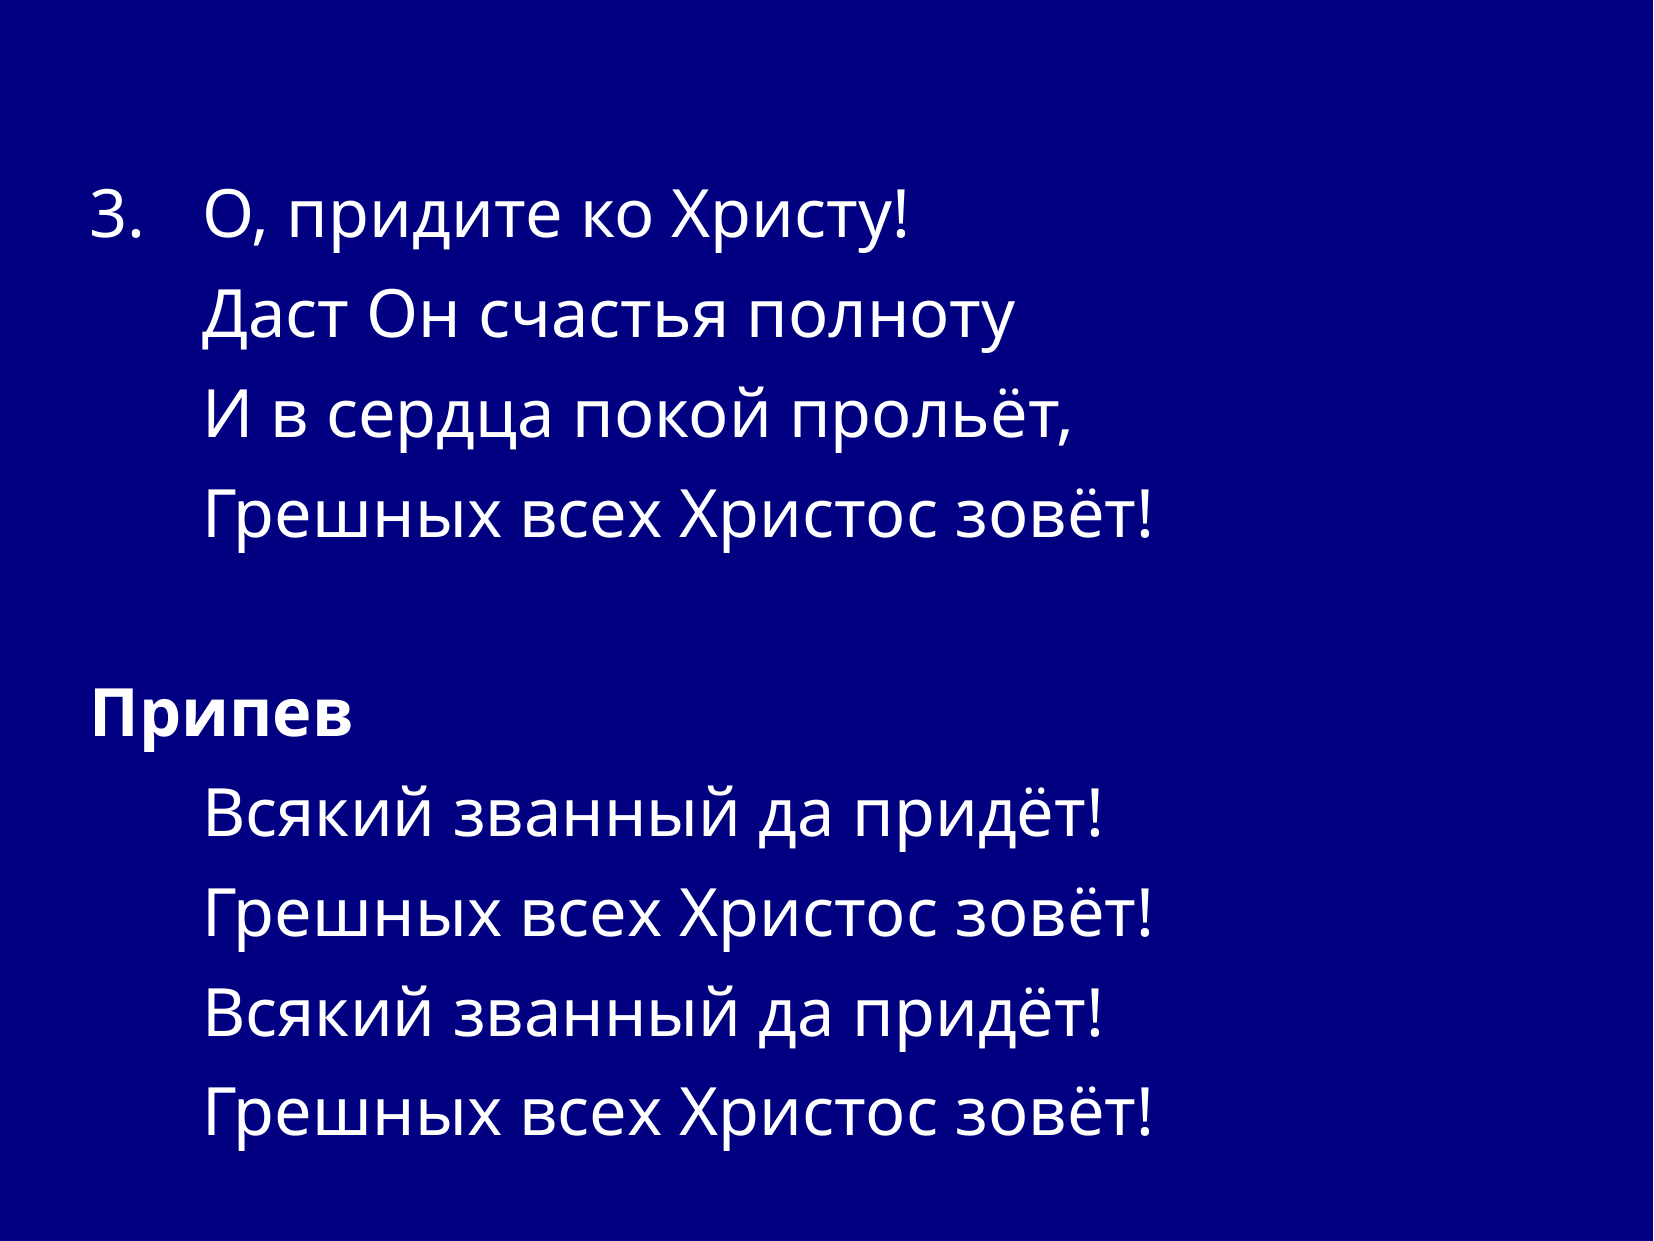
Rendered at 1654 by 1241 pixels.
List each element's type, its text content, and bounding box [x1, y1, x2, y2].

text_box 3. О, придите ко Христу! Даст Он счастья полноту И в сердца покой прольёт, Грешных всех Христос зовёт! Припев Всякий званный да придёт! Грешных всех Христос зовёт! Всякий званный да придёт! Грешных всех Христос зовёт! [75, 150, 1576, 1163]
